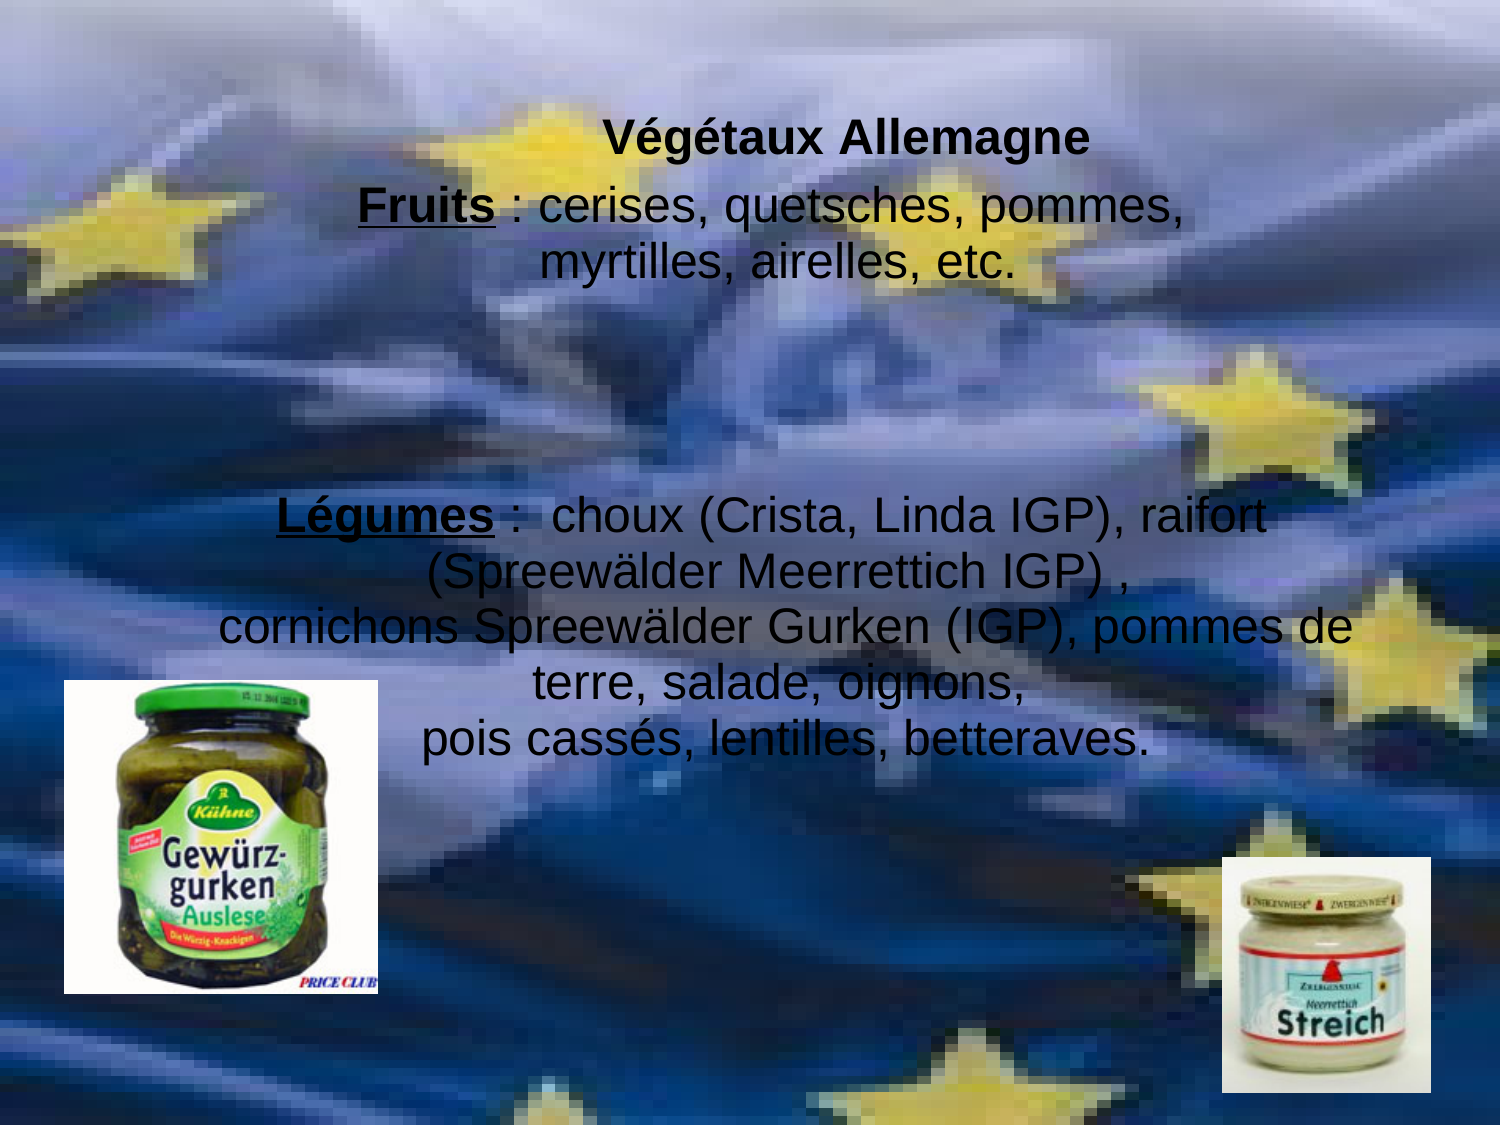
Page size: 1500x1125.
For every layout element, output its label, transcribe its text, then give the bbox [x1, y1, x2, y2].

text_box Végétaux Allemagne Fruits : cerises, quetsches, pommes, myrtilles, airelles, etc. [253, 101, 1304, 390]
text_box Légumes : choux (Crista, Linda IGP), raifort (Spreewälder Meerrettich IGP) , cornichons Spreewälder Gurken (IGP), pommes de terre, salade, oignons, pois cassés, lentilles, betteraves. [135, 479, 1424, 998]
picture [0, 0, 1500, 1125]
title [75, 45, 1426, 233]
